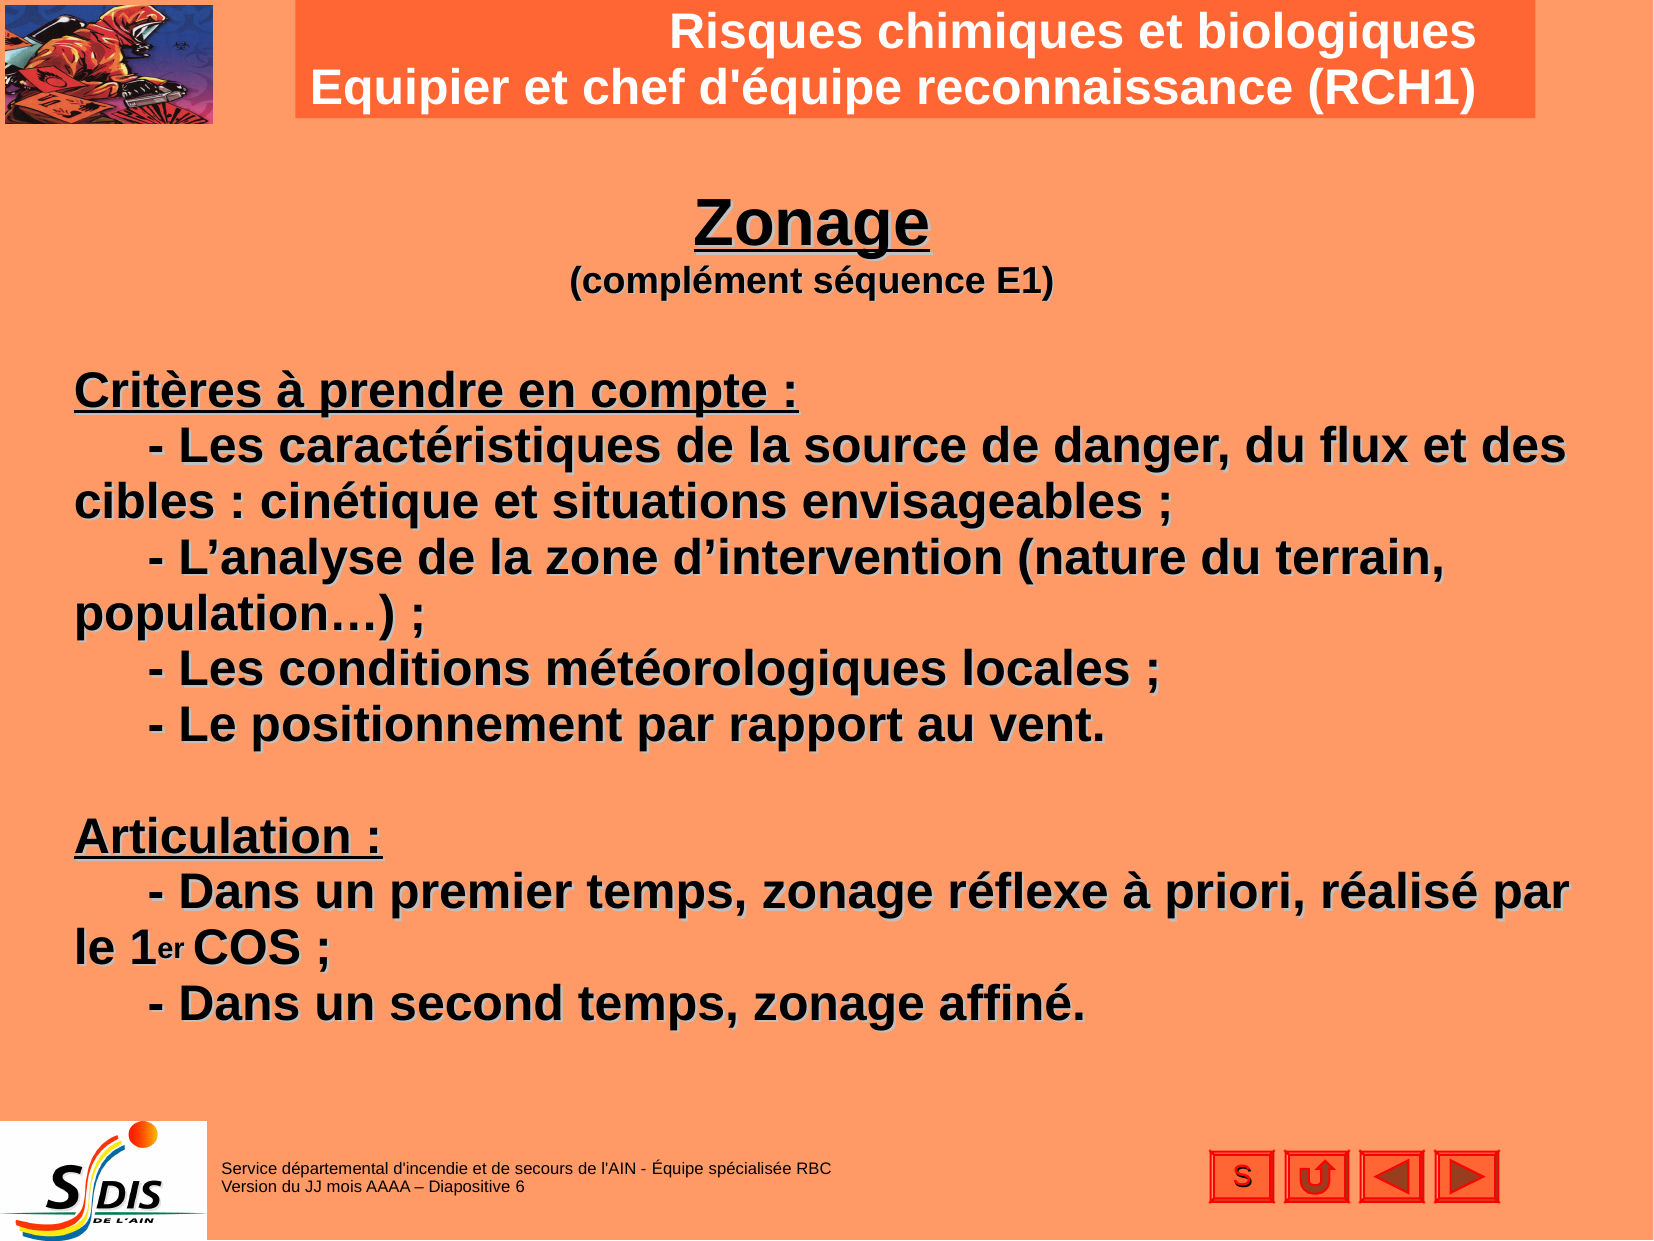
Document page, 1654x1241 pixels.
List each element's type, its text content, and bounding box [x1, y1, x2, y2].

picture [0, 1121, 207, 1241]
picture [5, 5, 213, 124]
text_box S [1217, 1151, 1267, 1200]
text_box [1362, 1151, 1424, 1202]
text_box [1287, 1151, 1349, 1202]
text_box Critères à prendre en compte : - Les caractéristiques de la source de danger, du flux et des cibles : cinétique et situations envisageables ; - L’analyse de la zone d’intervention (nature du terrain, population…) ; - Les conditions météorologiques locales ; - Le positionnement par rapport au vent. Articulation : - Dans un premier temps, zonage réflexe à priori, réalisé par le 1er COS ; - Dans un second temps, zonage affiné. [59, 354, 1595, 1054]
text_box Zonage (complément séquence E1) [118, 177, 1506, 310]
text_box [1437, 1151, 1499, 1202]
text_box [1212, 1151, 1274, 1202]
